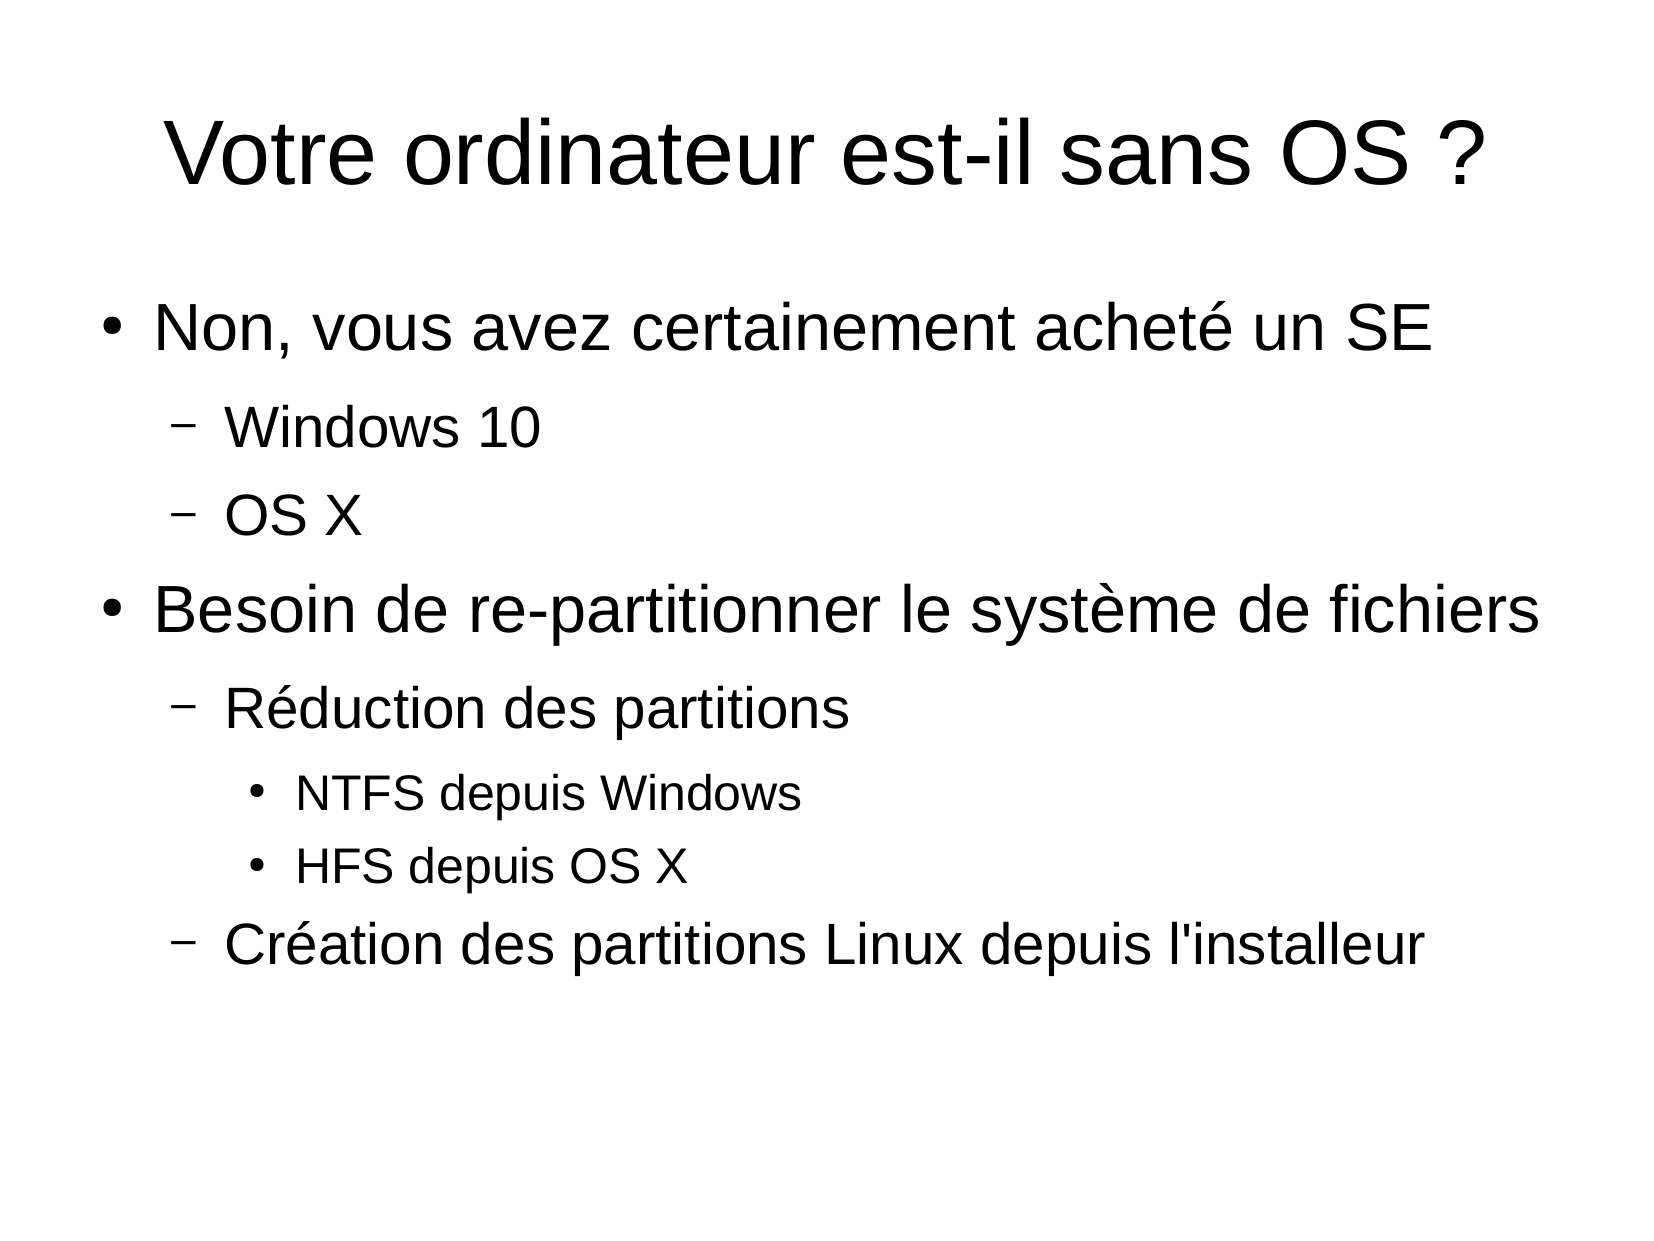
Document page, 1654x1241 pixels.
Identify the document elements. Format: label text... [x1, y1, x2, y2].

title Votre ordinateur est-il sans OS ? [82, 49, 1571, 257]
list Non, vous avez certainement acheté un SE Windows 10 OS X Besoin de re-partitionner le système de fichiers Réduction des partitions NTFS depuis Windows HFS depuis OS X Création des partitions Linux depuis l'installeur [82, 290, 1571, 1010]
